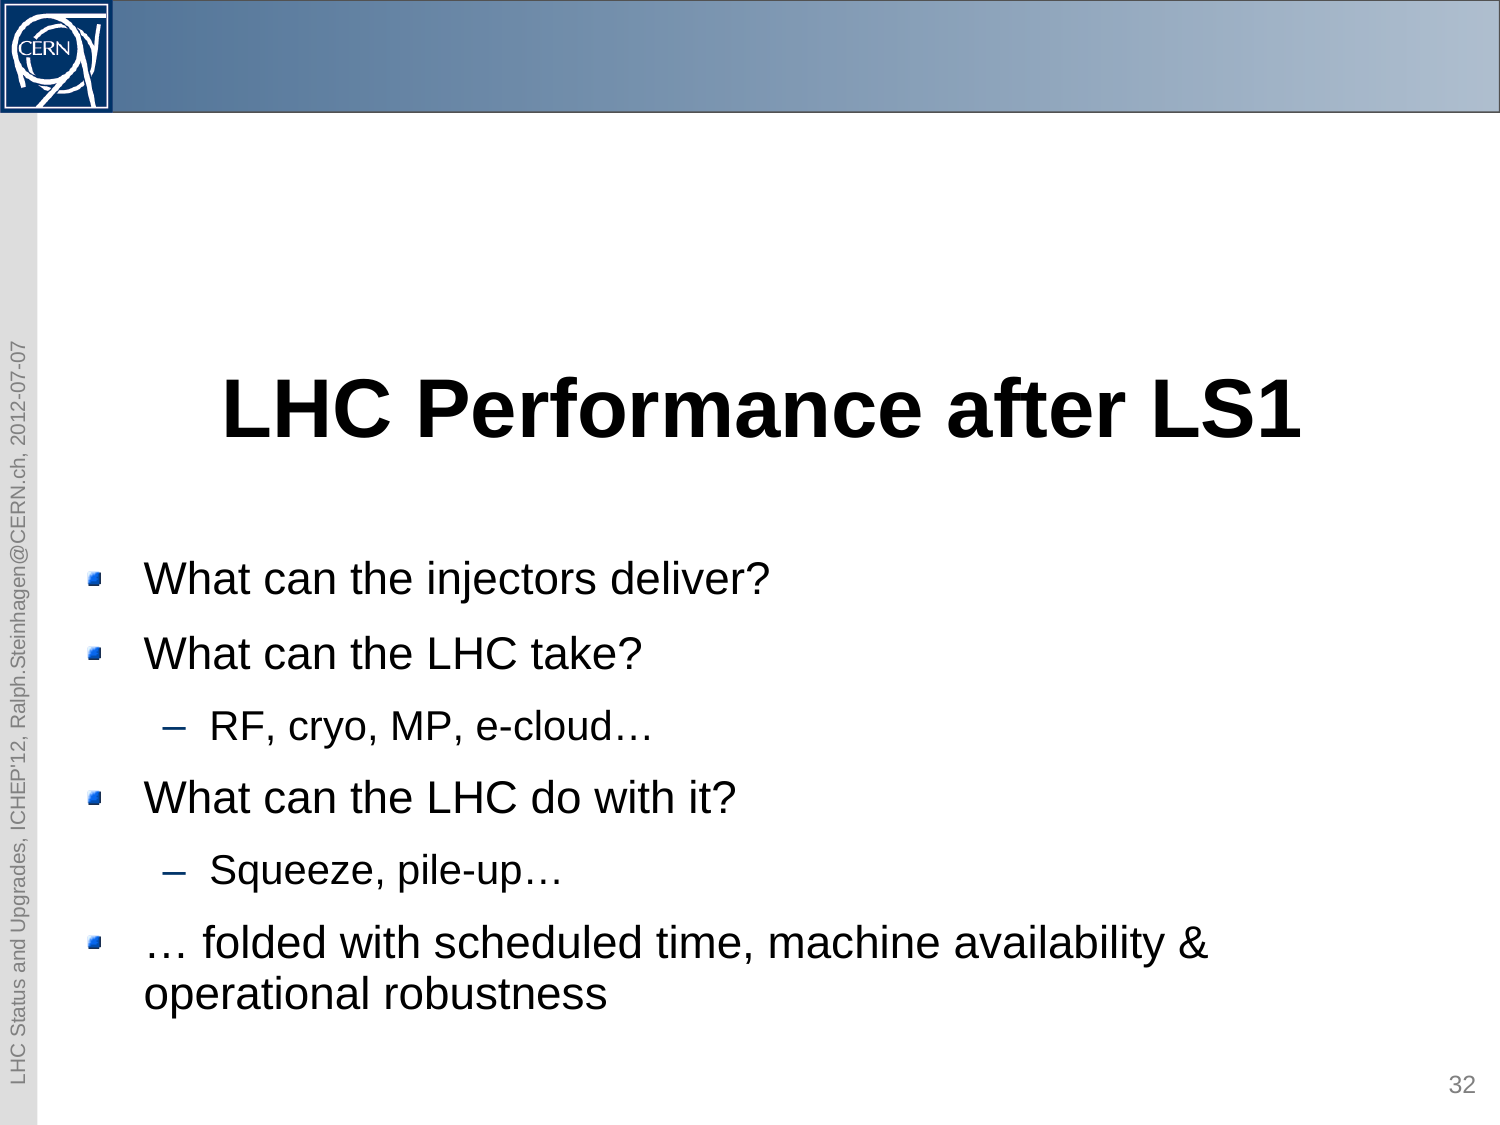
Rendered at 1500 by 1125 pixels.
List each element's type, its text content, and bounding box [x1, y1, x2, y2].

title [150, 0, 1201, 113]
list LHC Performance after LS1 What can the injectors deliver? What can the LHC take? RF, cryo, MP, e-cloud… What can the LHC do with it? Squeeze, pile-up… … folded with scheduled time, machine availability & operational robustness [87, 137, 1438, 1030]
picture [0, 0, 113, 113]
